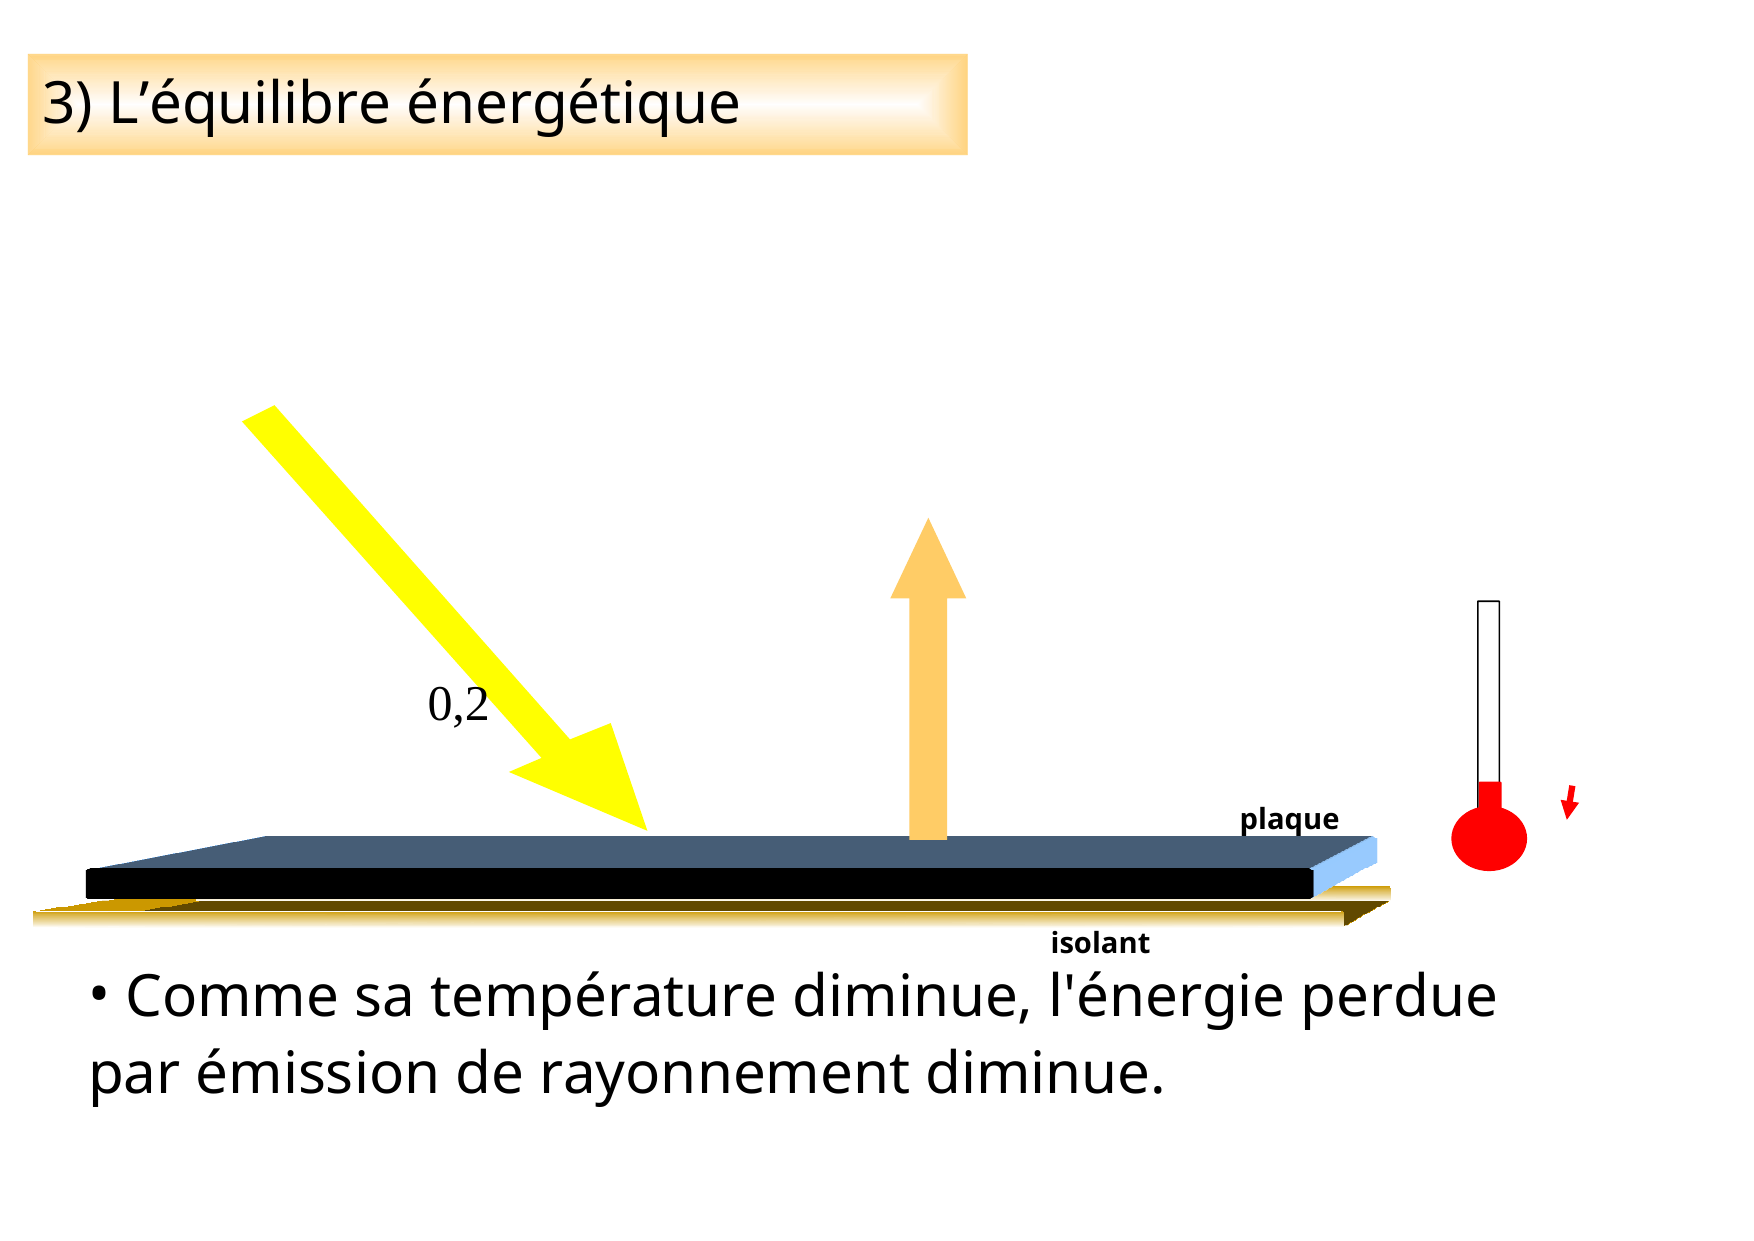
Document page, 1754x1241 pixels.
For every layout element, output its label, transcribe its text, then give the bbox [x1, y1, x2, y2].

text_box [480, 680, 648, 831]
text_box [241, 405, 461, 630]
text_box plaque [1224, 791, 1477, 866]
text_box [1470, 601, 1527, 871]
text_box isolant [1035, 915, 1288, 947]
text_box [890, 517, 967, 840]
text_box 3) L’équilibre énergétique [27, 53, 967, 155]
picture [21, 826, 1406, 939]
text_box 0,2 [427, 616, 518, 687]
text_box Comme sa température diminue, l'énergie perdue par émission de rayonnement diminue. [73, 947, 1611, 1201]
text_box [27, 53, 968, 156]
